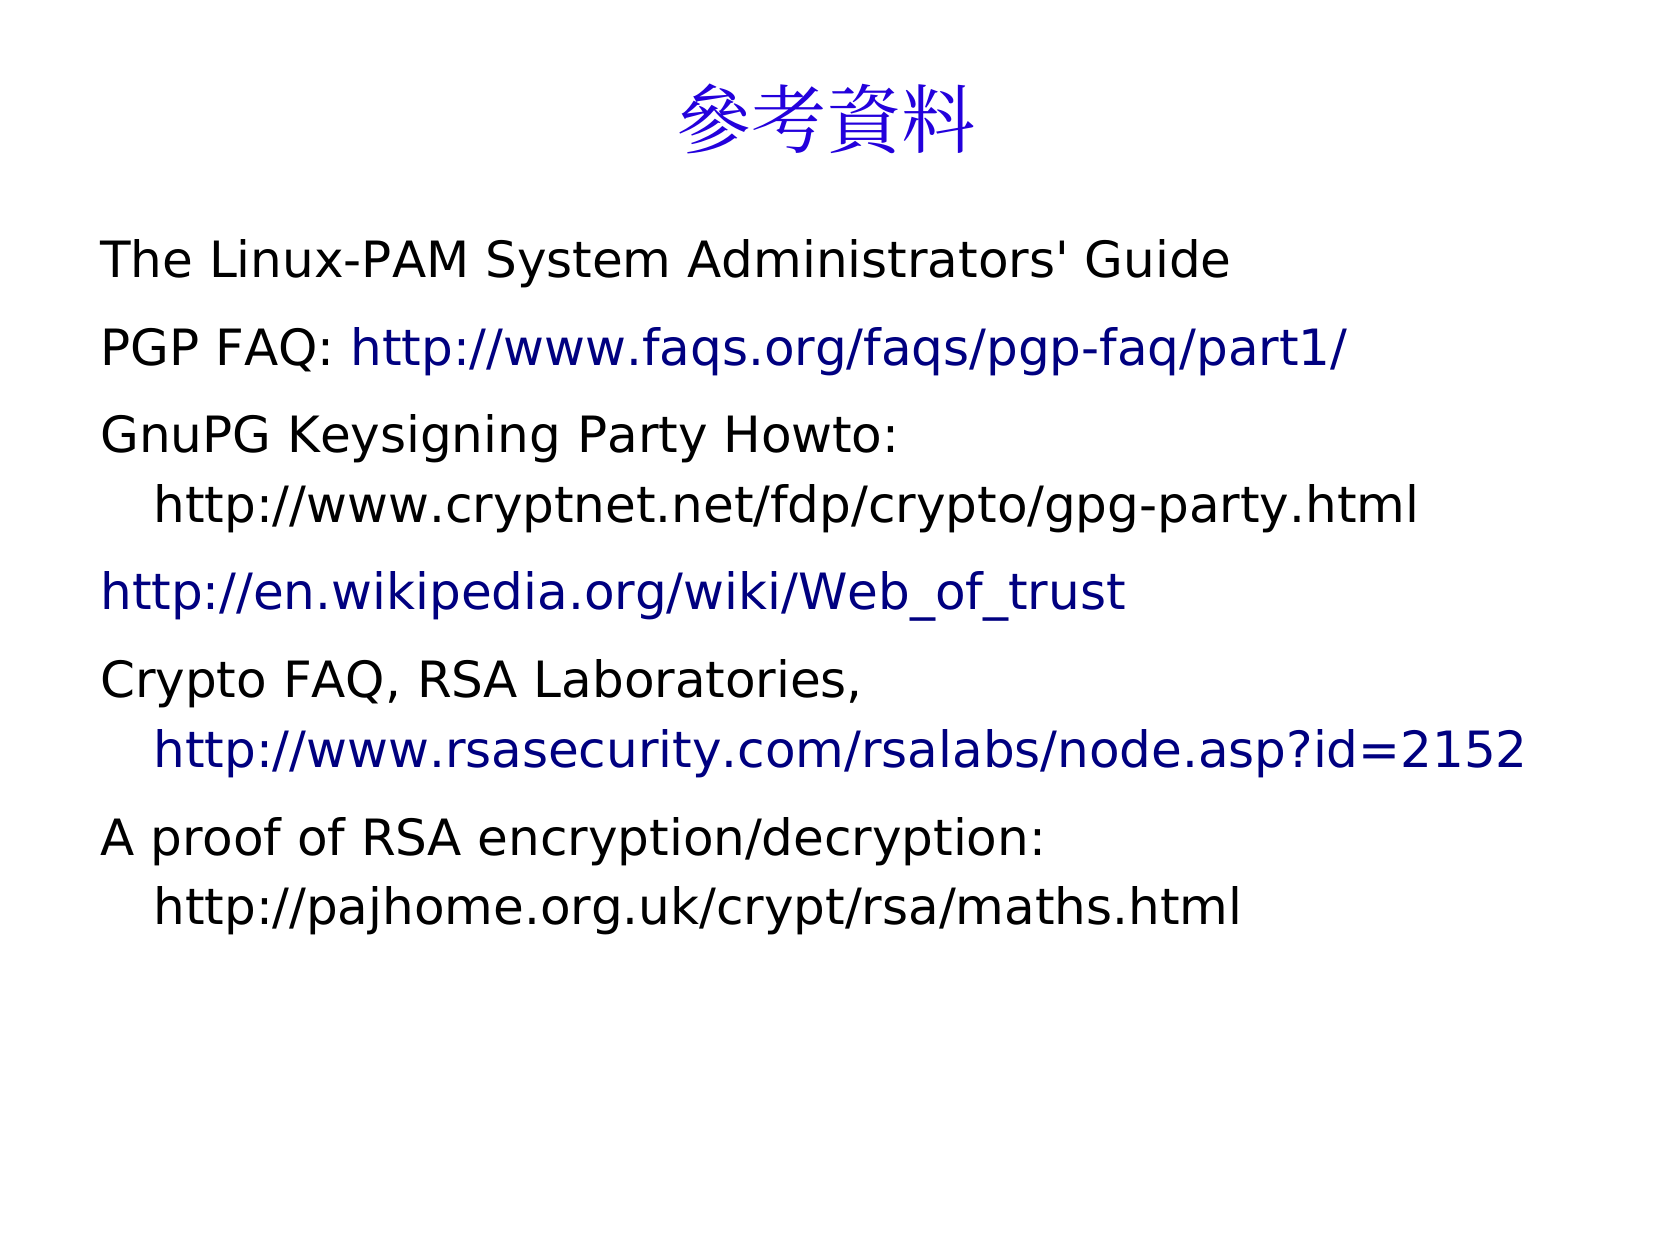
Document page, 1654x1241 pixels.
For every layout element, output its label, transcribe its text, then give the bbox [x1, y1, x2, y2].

list The Linux-PAM System Administrators' Guide PGP FAQ: http://www.faqs.org/faqs/pgp-faq/part1/ GnuPG Keysigning Party Howto: http://www.cryptnet.net/fdp/crypto/gpg-party.html http://en.wikipedia.org/wiki/Web_of_trust Crypto FAQ, RSA Laboratories, http://www.rsasecurity.com/rsalabs/node.asp?id=2152 A proof of RSA encryption/decryption: http://pajhome.org.uk/crypt/rsa/maths.html [82, 219, 1571, 1109]
title 參考資料 [82, 49, 1571, 182]
